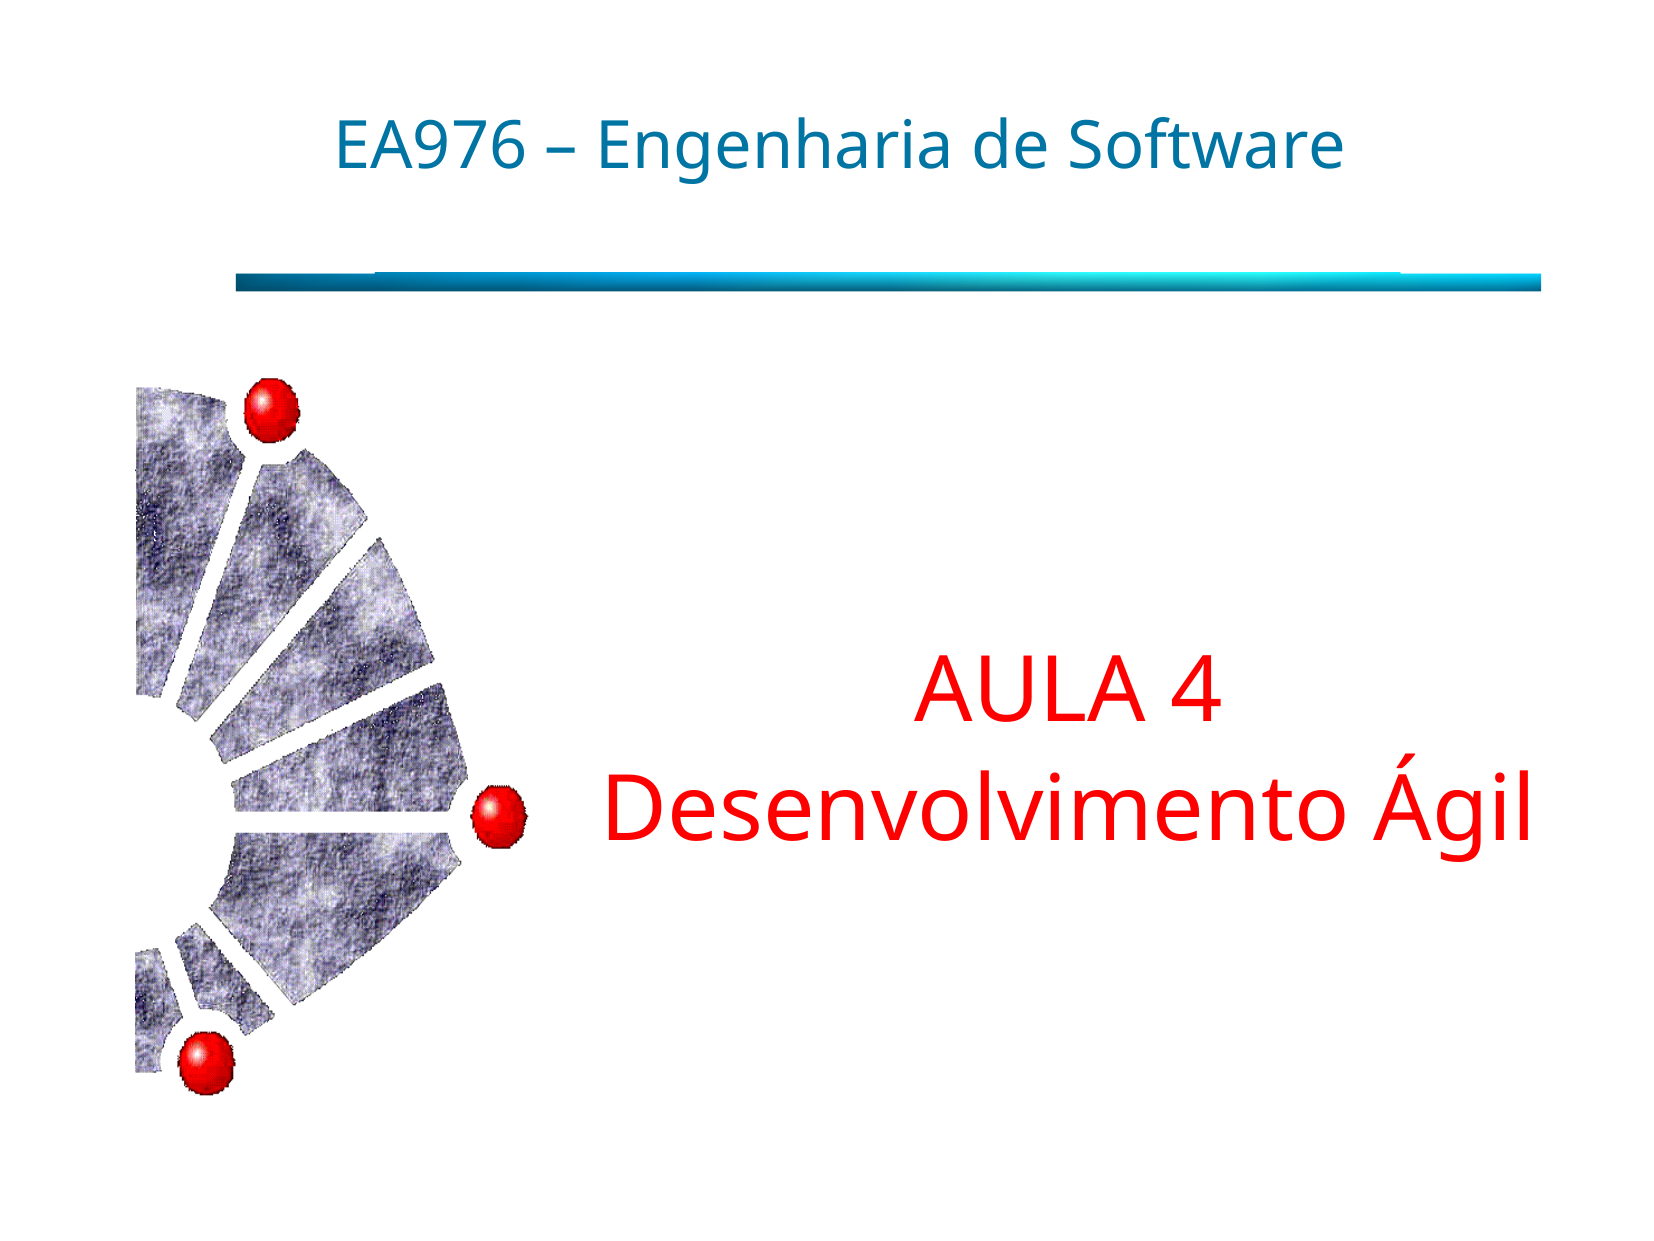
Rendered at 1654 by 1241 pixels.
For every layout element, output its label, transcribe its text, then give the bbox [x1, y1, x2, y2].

picture [125, 272, 1654, 295]
chart [135, 324, 562, 1112]
title EA976 – Engenharia de Software [61, 35, 1620, 250]
subtitle AULA 4 Desenvolvimento Ágil [561, 308, 1541, 1182]
